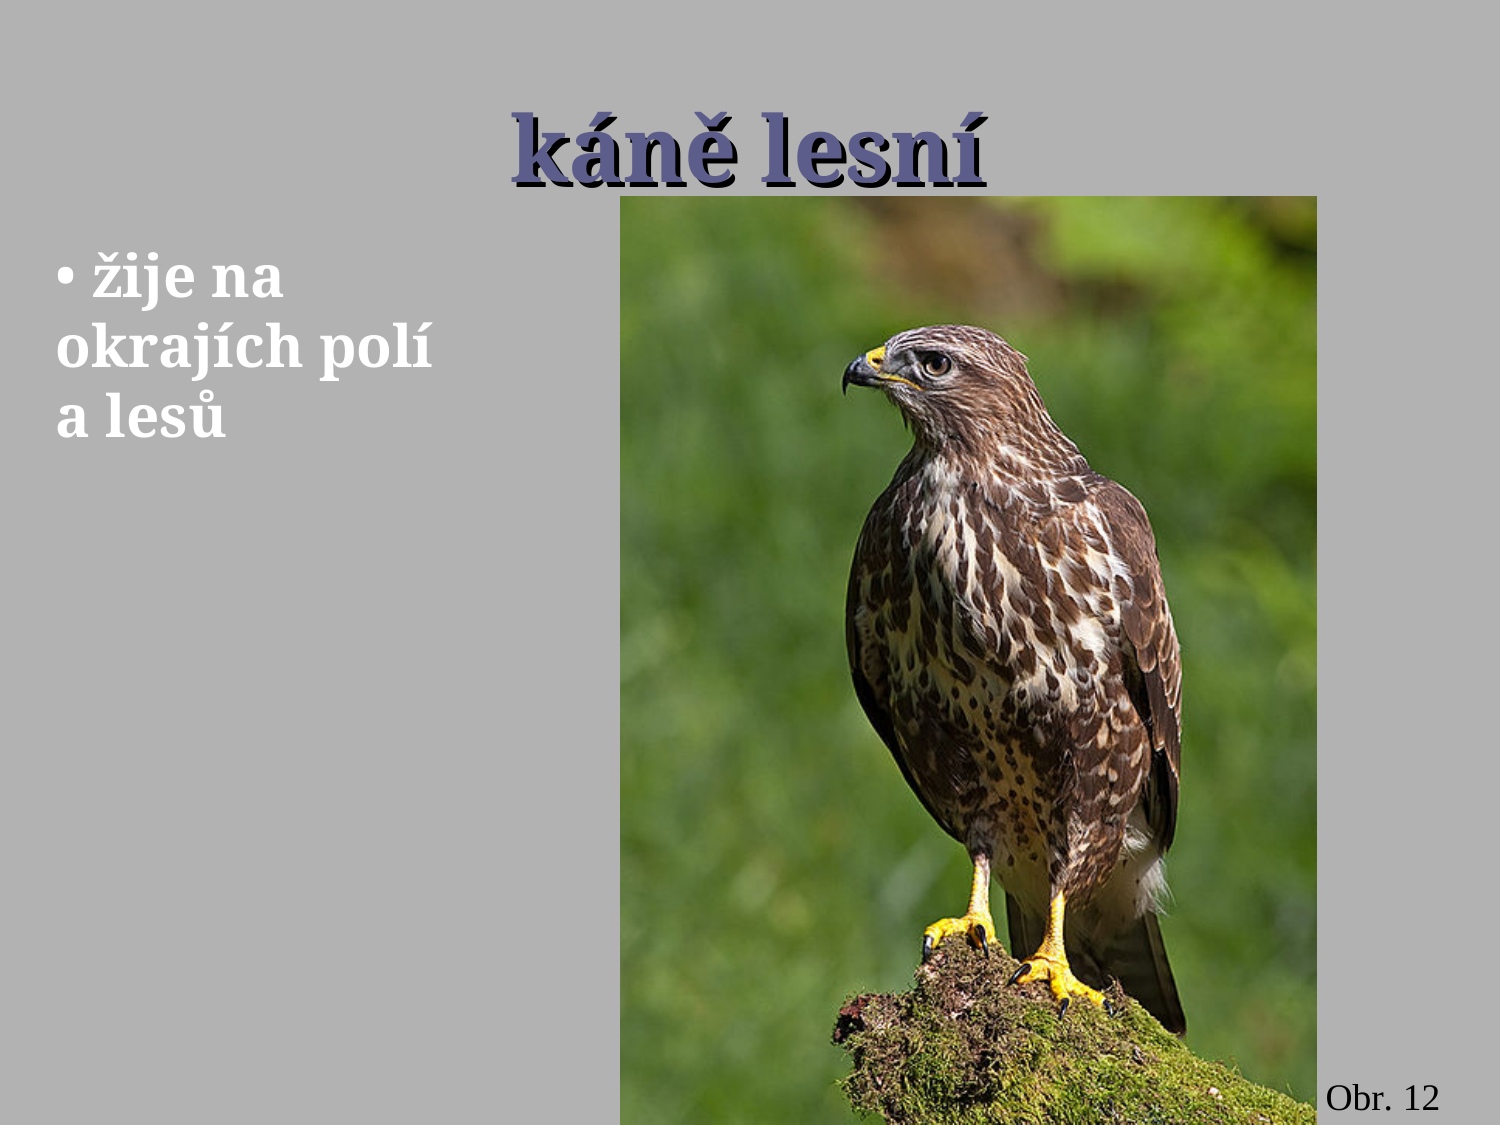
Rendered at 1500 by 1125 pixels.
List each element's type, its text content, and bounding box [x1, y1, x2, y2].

picture [620, 196, 1317, 1125]
text_box žije na okrajích polí a lesů [41, 231, 562, 458]
title káně lesní [49, 37, 1446, 255]
text_box Obr. 12 [1310, 1064, 1500, 1125]
